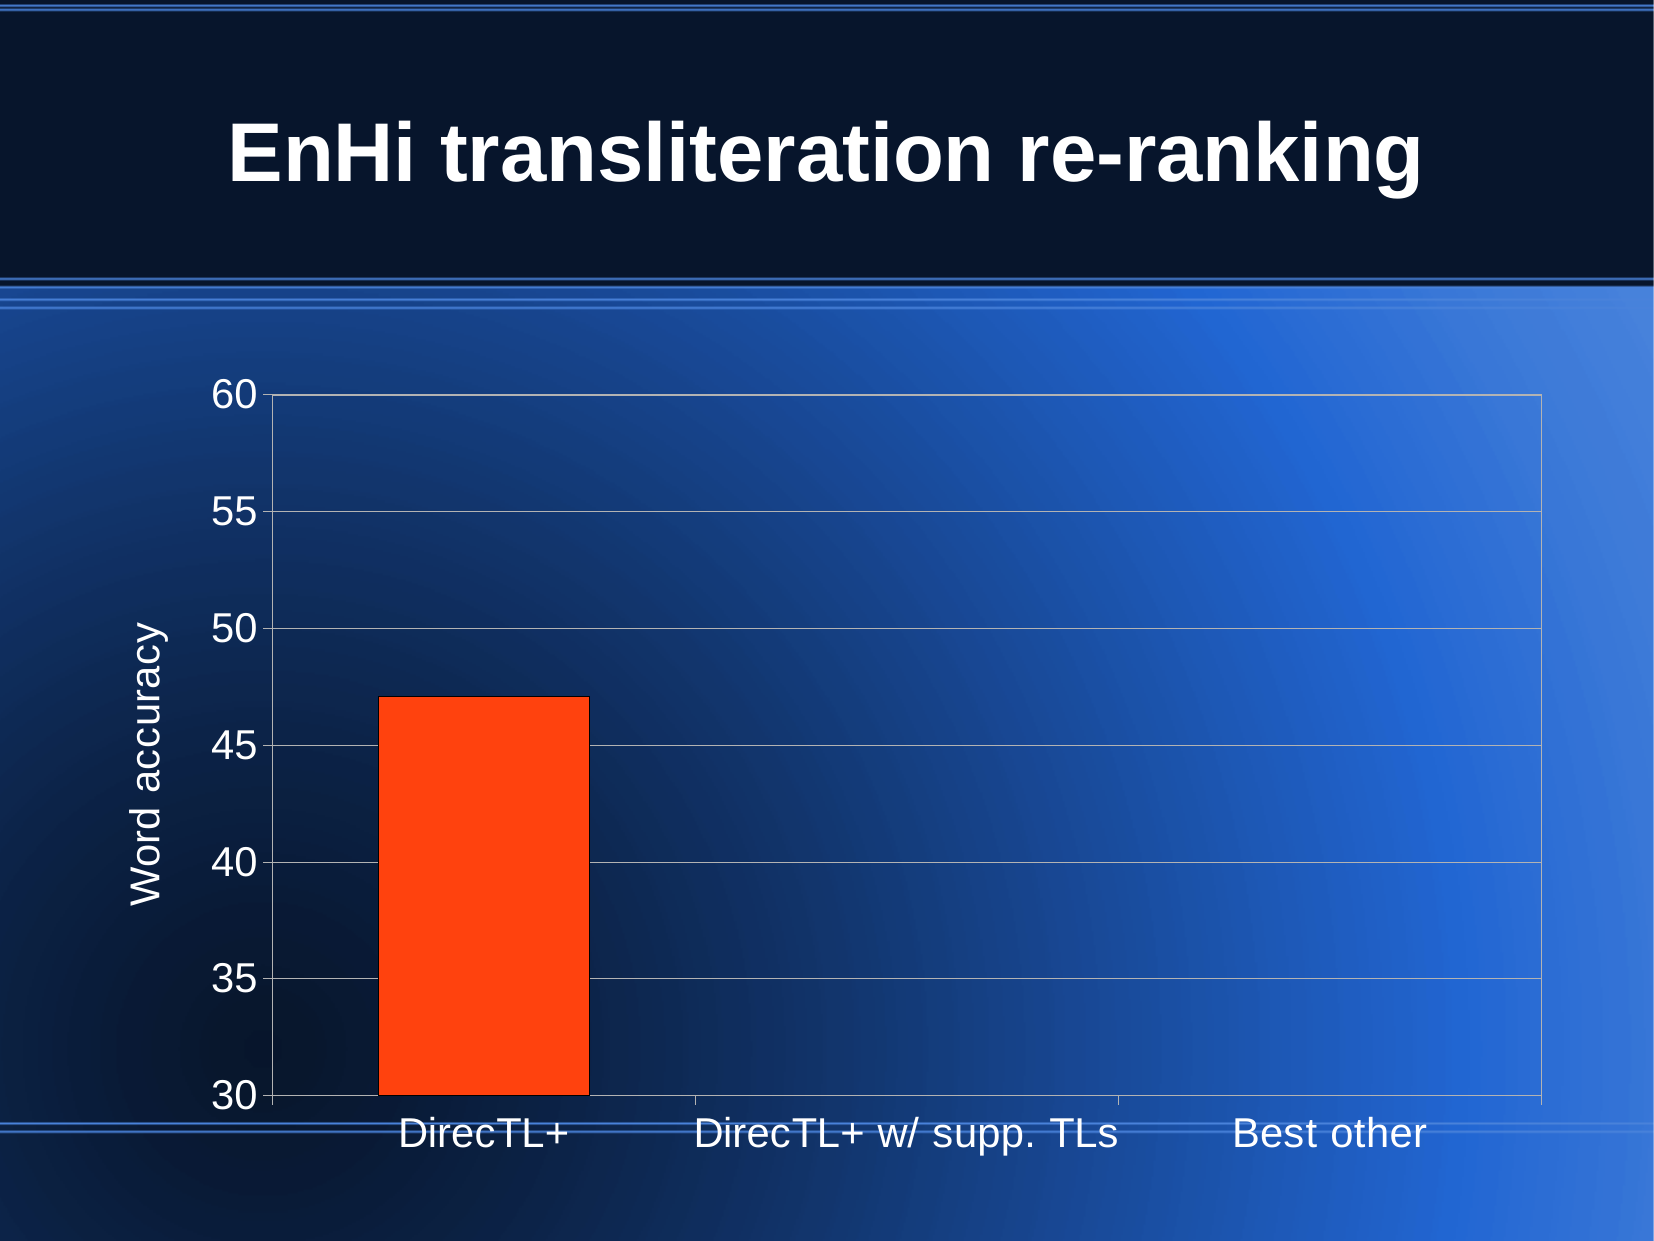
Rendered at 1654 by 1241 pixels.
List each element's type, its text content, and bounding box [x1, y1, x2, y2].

chart [82, 355, 1571, 1174]
title EnHi transliteration re-ranking [82, 49, 1571, 257]
picture [0, 0, 1654, 1241]
